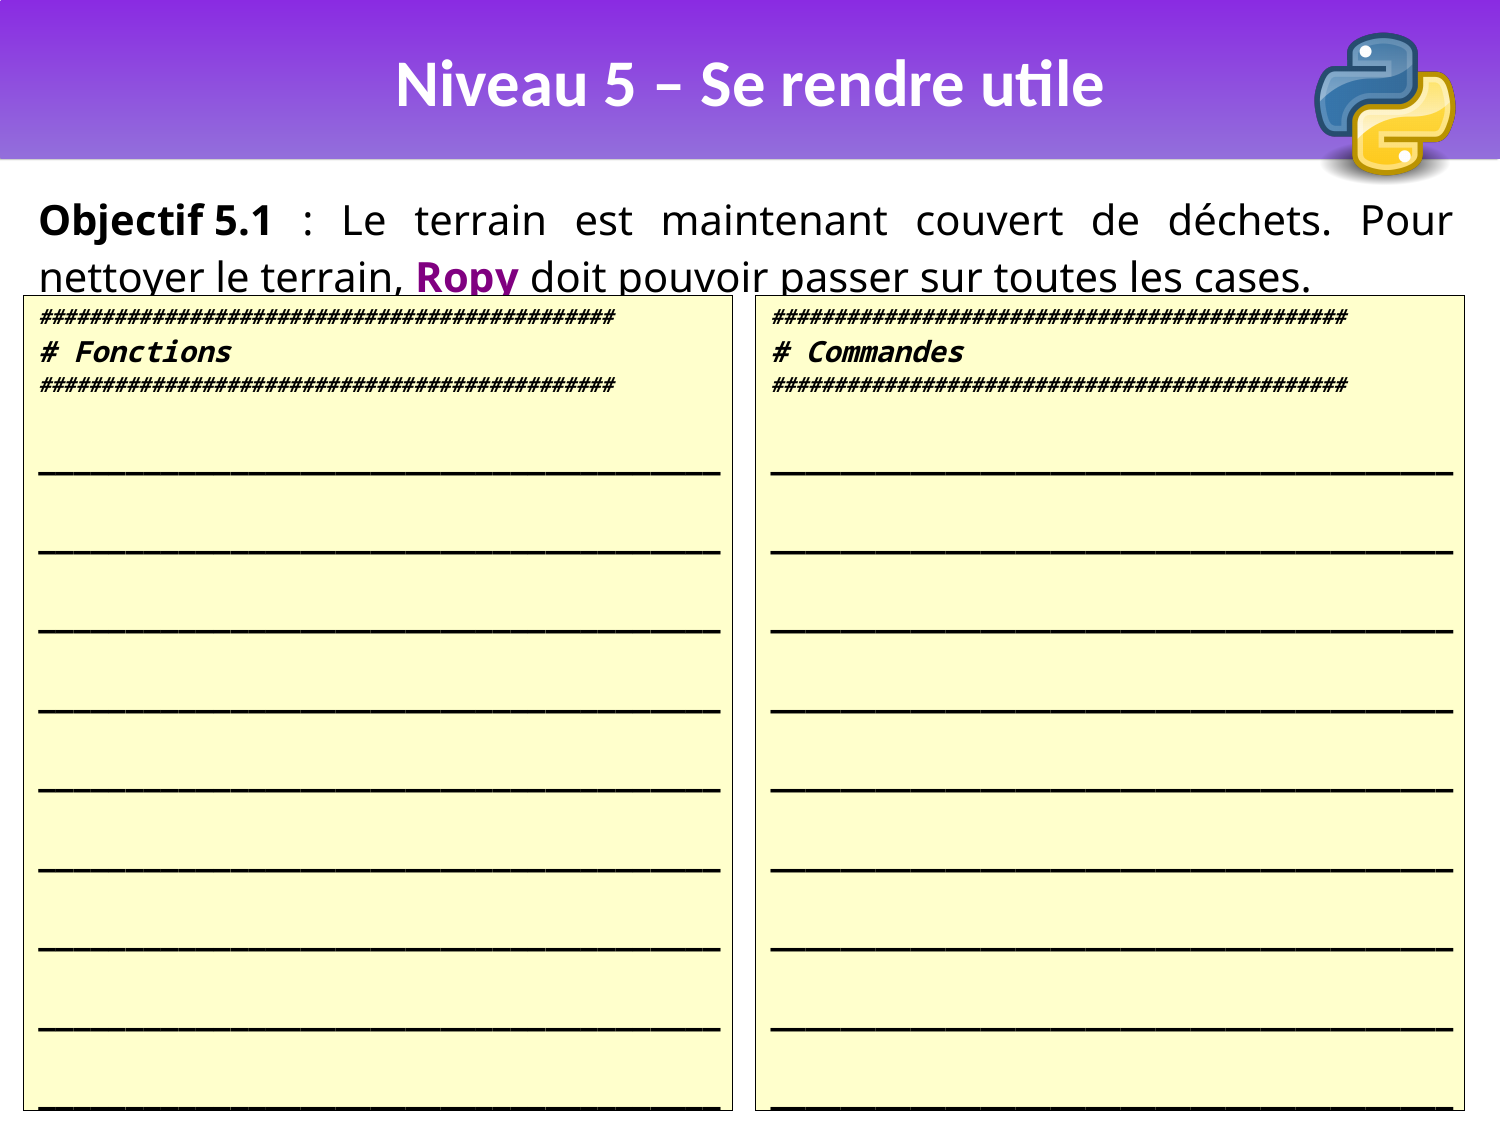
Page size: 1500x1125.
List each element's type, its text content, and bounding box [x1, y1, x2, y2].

text_box Niveau 5 – Se rendre utile [0, 0, 1500, 159]
text_box Objectif 5.1 : Le terrain est maintenant couvert de déchets. Pour nettoyer le terrain, Ropy doit pouvoir passer sur toutes les cases. [23, 183, 1469, 282]
text_box ############################################## # Fonctions ############################################## _______________________________________ _______________________________________ _______________________________________ _______________________________________ _______________________________________ _______________________________________ _______________________________________ _______________________________________ _______________________________________ _______________________________________ _______________________________________ _______________________________________ [23, 295, 733, 1111]
picture [1305, 29, 1465, 183]
text_box ############################################## # Commandes ############################################## _______________________________________ _______________________________________ _______________________________________ _______________________________________ _______________________________________ _______________________________________ _______________________________________ _______________________________________ _______________________________________ _______________________________________ _______________________________________ _______________________________________ [755, 295, 1465, 1111]
